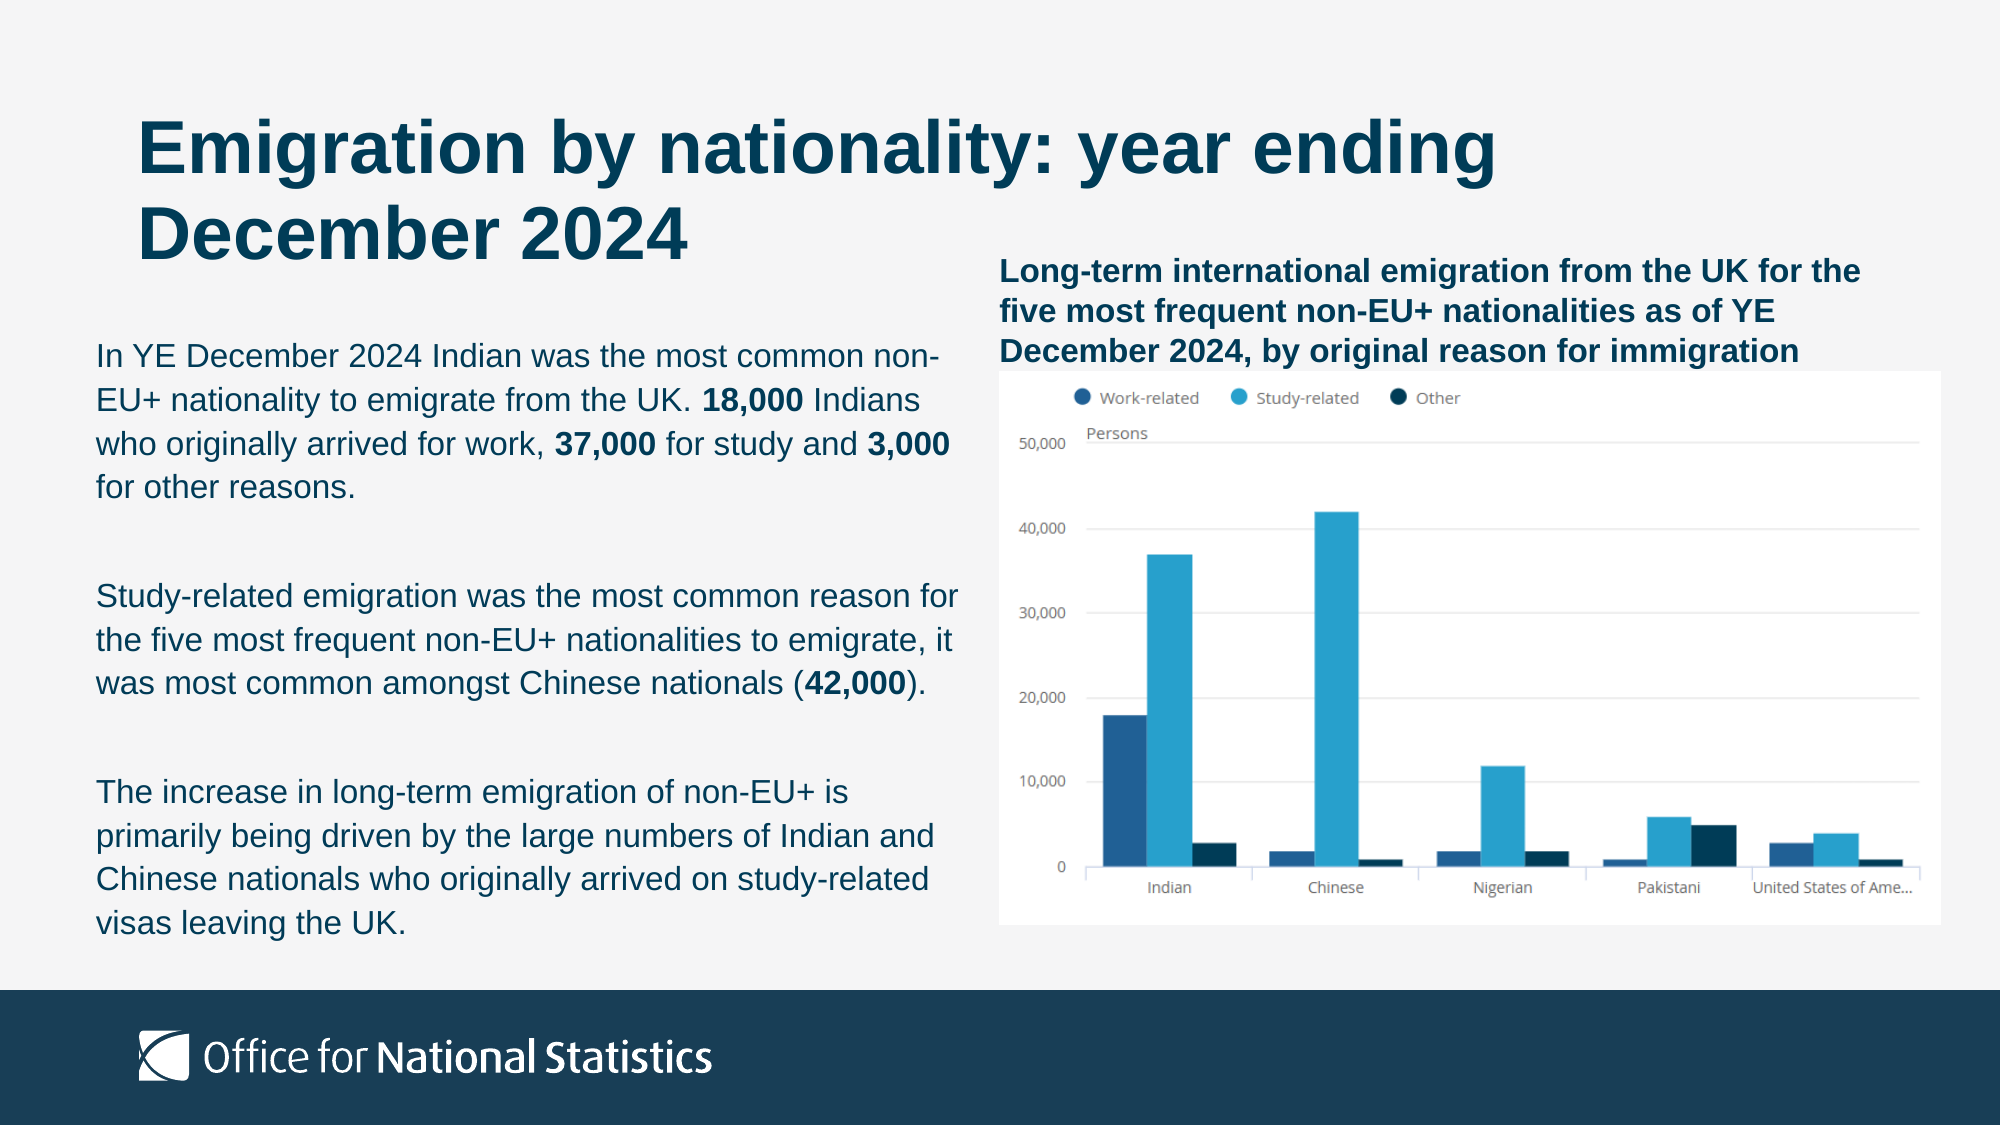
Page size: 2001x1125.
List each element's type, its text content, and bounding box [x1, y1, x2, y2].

title Emigration by nationality: year ending December 2024 [137, 105, 1863, 279]
picture [999, 371, 1941, 925]
list In YE December 2024 Indian was the most common non-EU+ nationality to emigrate from the UK. 18,000 Indians who originally arrived for work, 37,000 for study and 3,000 for other reasons. Study-related emigration was the most common reason for the five most frequent non-EU+ nationalities to emigrate, it was most common amongst Chinese nationals (42,000). The increase in long-term emigration of non-EU+ is primarily being driven by the large numbers of Indian and Chinese nationals who originally arrived on study-related visas leaving the UK. [95, 330, 975, 947]
text_box Long-term international emigration from the UK for the five most frequent non-EU+ nationalities as of YE December 2024, by original reason for immigration [984, 241, 1915, 379]
